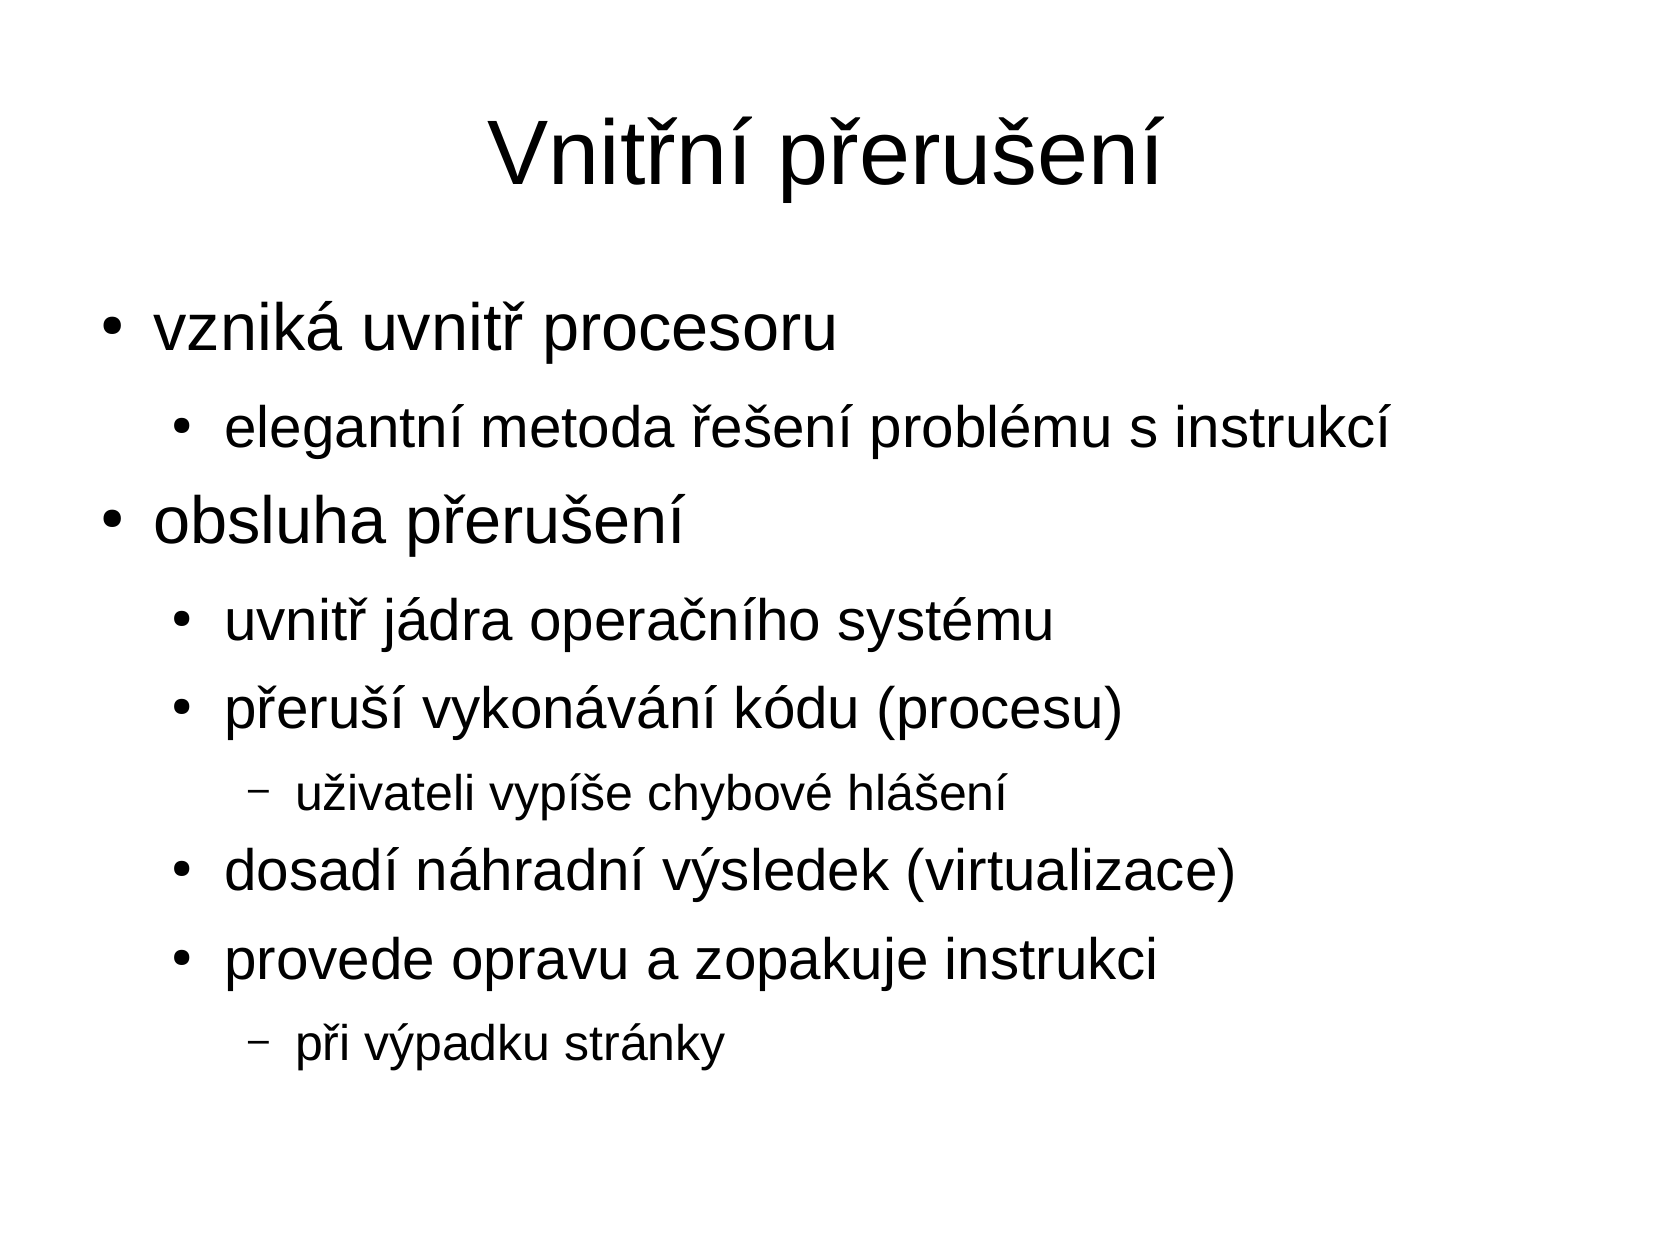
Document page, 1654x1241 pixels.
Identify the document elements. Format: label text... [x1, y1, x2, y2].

title Vnitřní přerušení [82, 56, 1571, 250]
list vzniká uvnitř procesoru elegantní metoda řešení problému s instrukcí obsluha přerušení uvnitř jádra operačního systému přeruší vykonávání kódu (procesu) uživateli vypíše chybové hlášení dosadí náhradní výsledek (virtualizace) provede opravu a zopakuje instrukci při výpadku stránky [82, 290, 1571, 1094]
